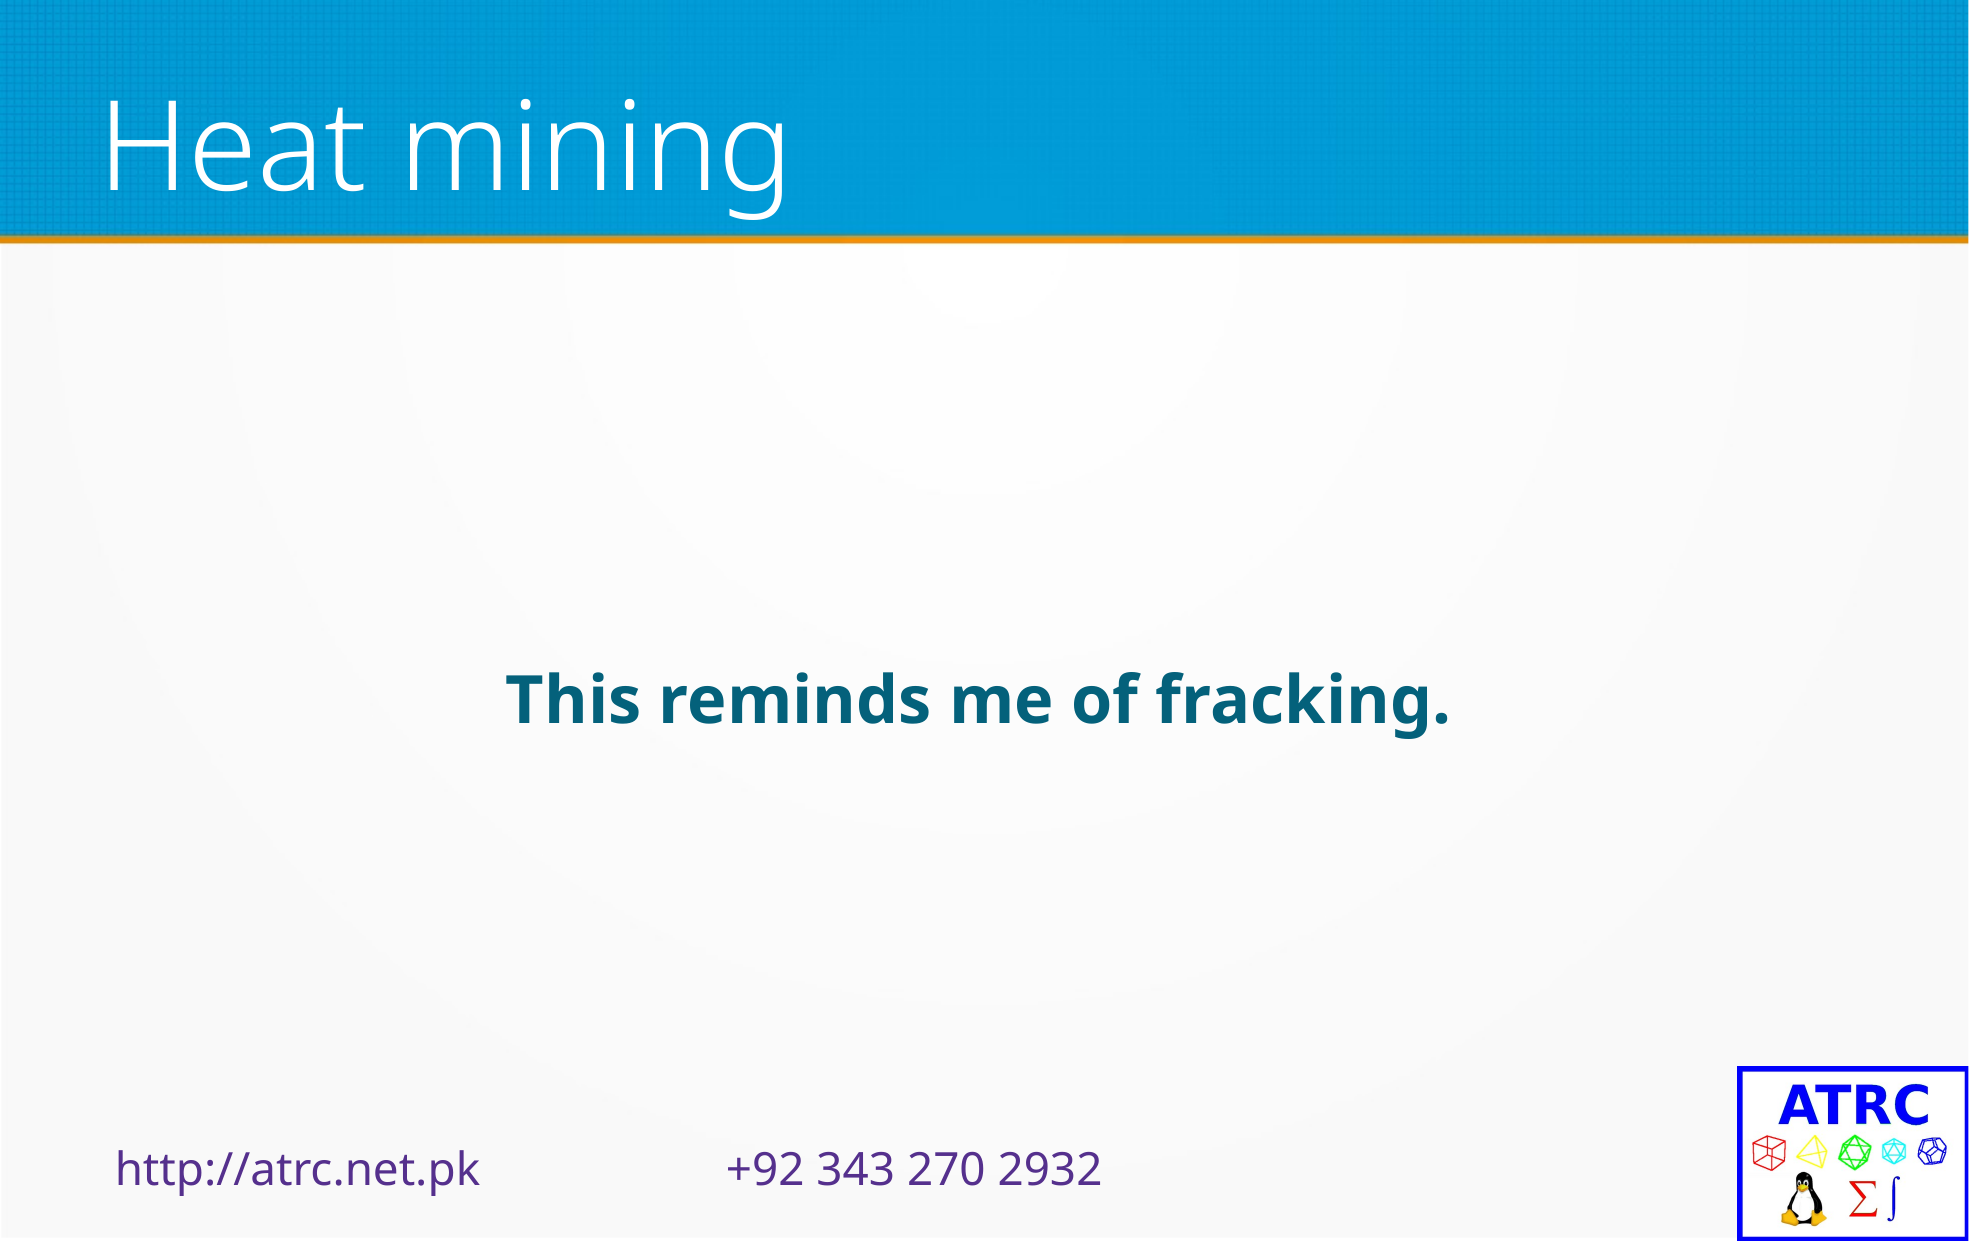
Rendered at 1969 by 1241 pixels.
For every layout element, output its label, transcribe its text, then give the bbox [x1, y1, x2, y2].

title Heat mining [98, 19, 1870, 227]
subtitle This reminds me of fracking. [98, 315, 1861, 1081]
picture [0, 233, 1969, 1241]
